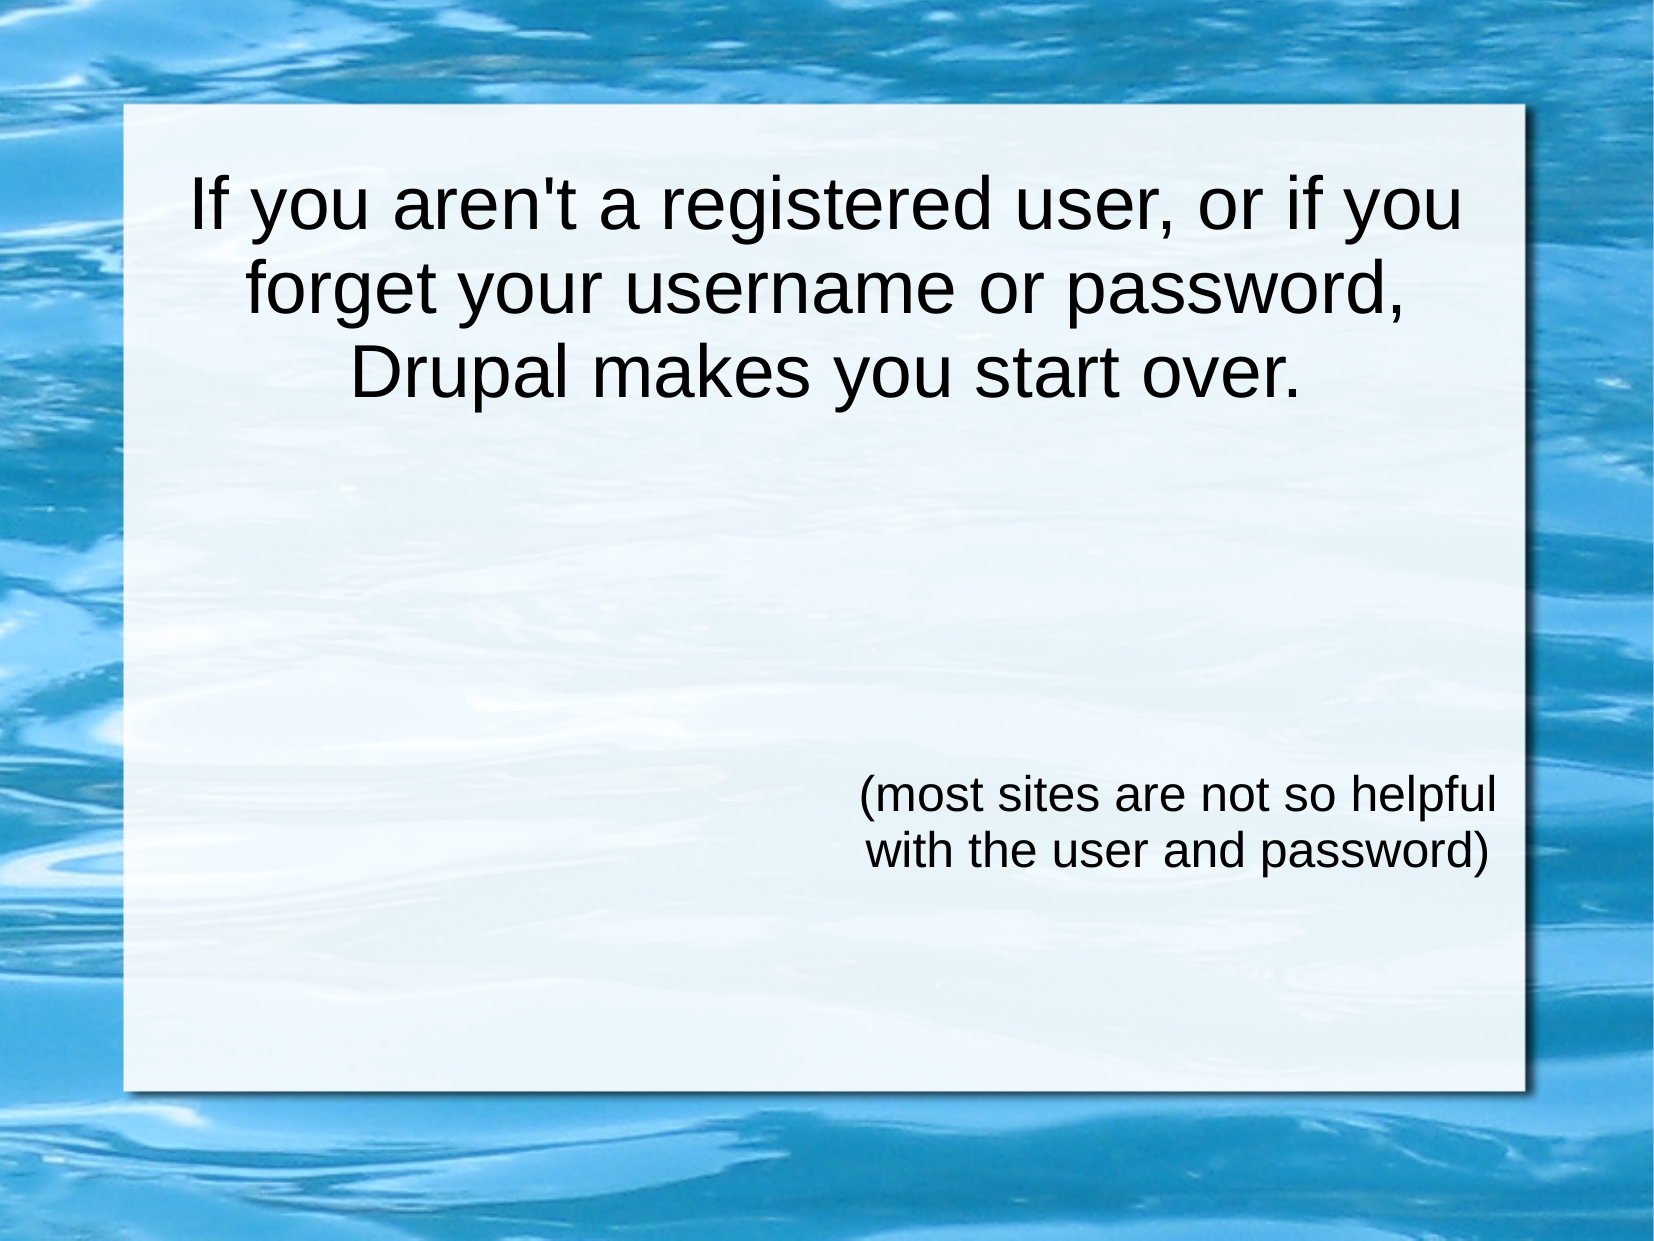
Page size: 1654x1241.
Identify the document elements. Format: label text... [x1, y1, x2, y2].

picture [0, 0, 1654, 1241]
subtitle (most sites are not so helpful with the user and password) [819, 556, 1538, 1088]
title If you aren't a registered user, or if you forget your username or password, Drupal makes you start over. [147, 125, 1506, 443]
